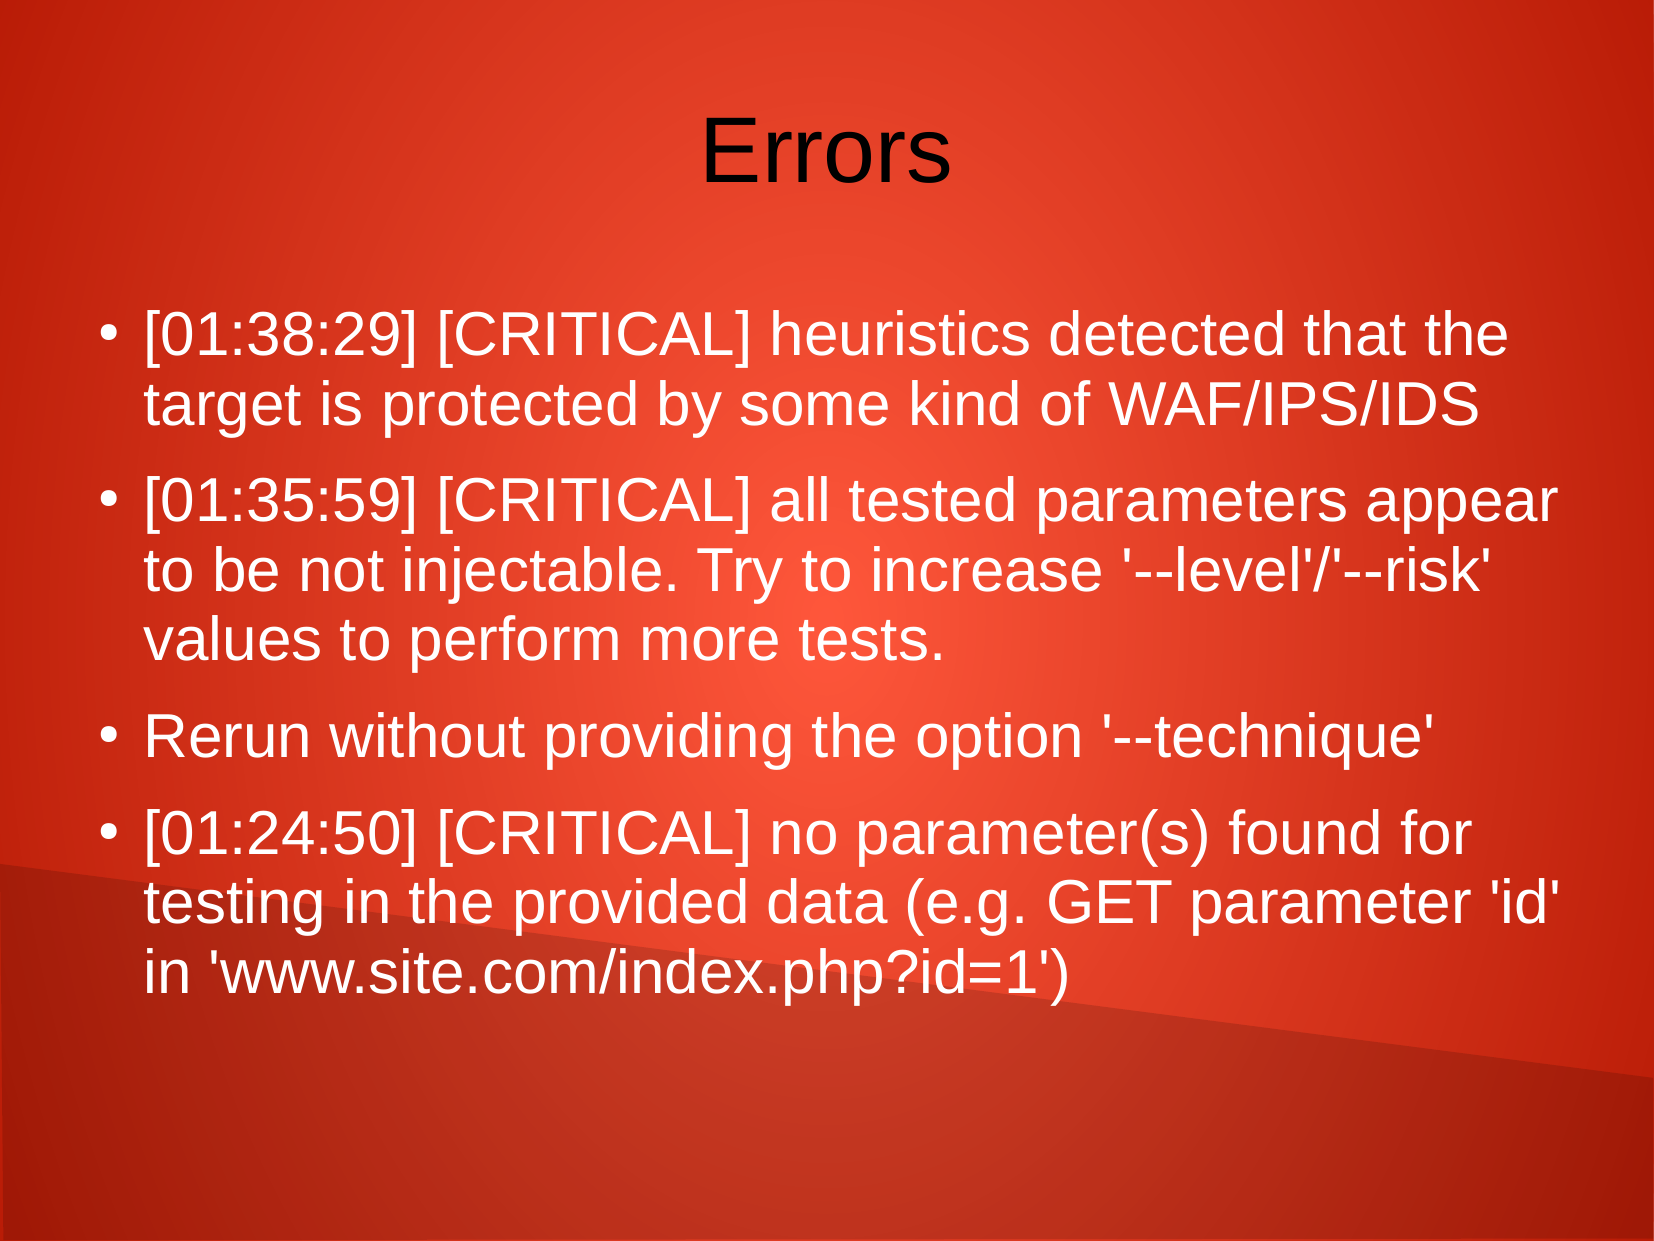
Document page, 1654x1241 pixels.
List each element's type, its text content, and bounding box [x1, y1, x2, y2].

list [01:38:29] [CRITICAL] heuristics detected that the target is protected by some kind of WAF/IPS/IDS [01:35:59] [CRITICAL] all tested parameters appear to be not injectable. Try to increase '--level'/'--risk' values to perform more tests. Rerun without providing the option '--technique' [01:24:50] [CRITICAL] no parameter(s) found for testing in the provided data (e.g. GET parameter 'id' in 'www.site.com/index.php?id=1') [82, 299, 1571, 1019]
title Errors [82, 47, 1571, 252]
